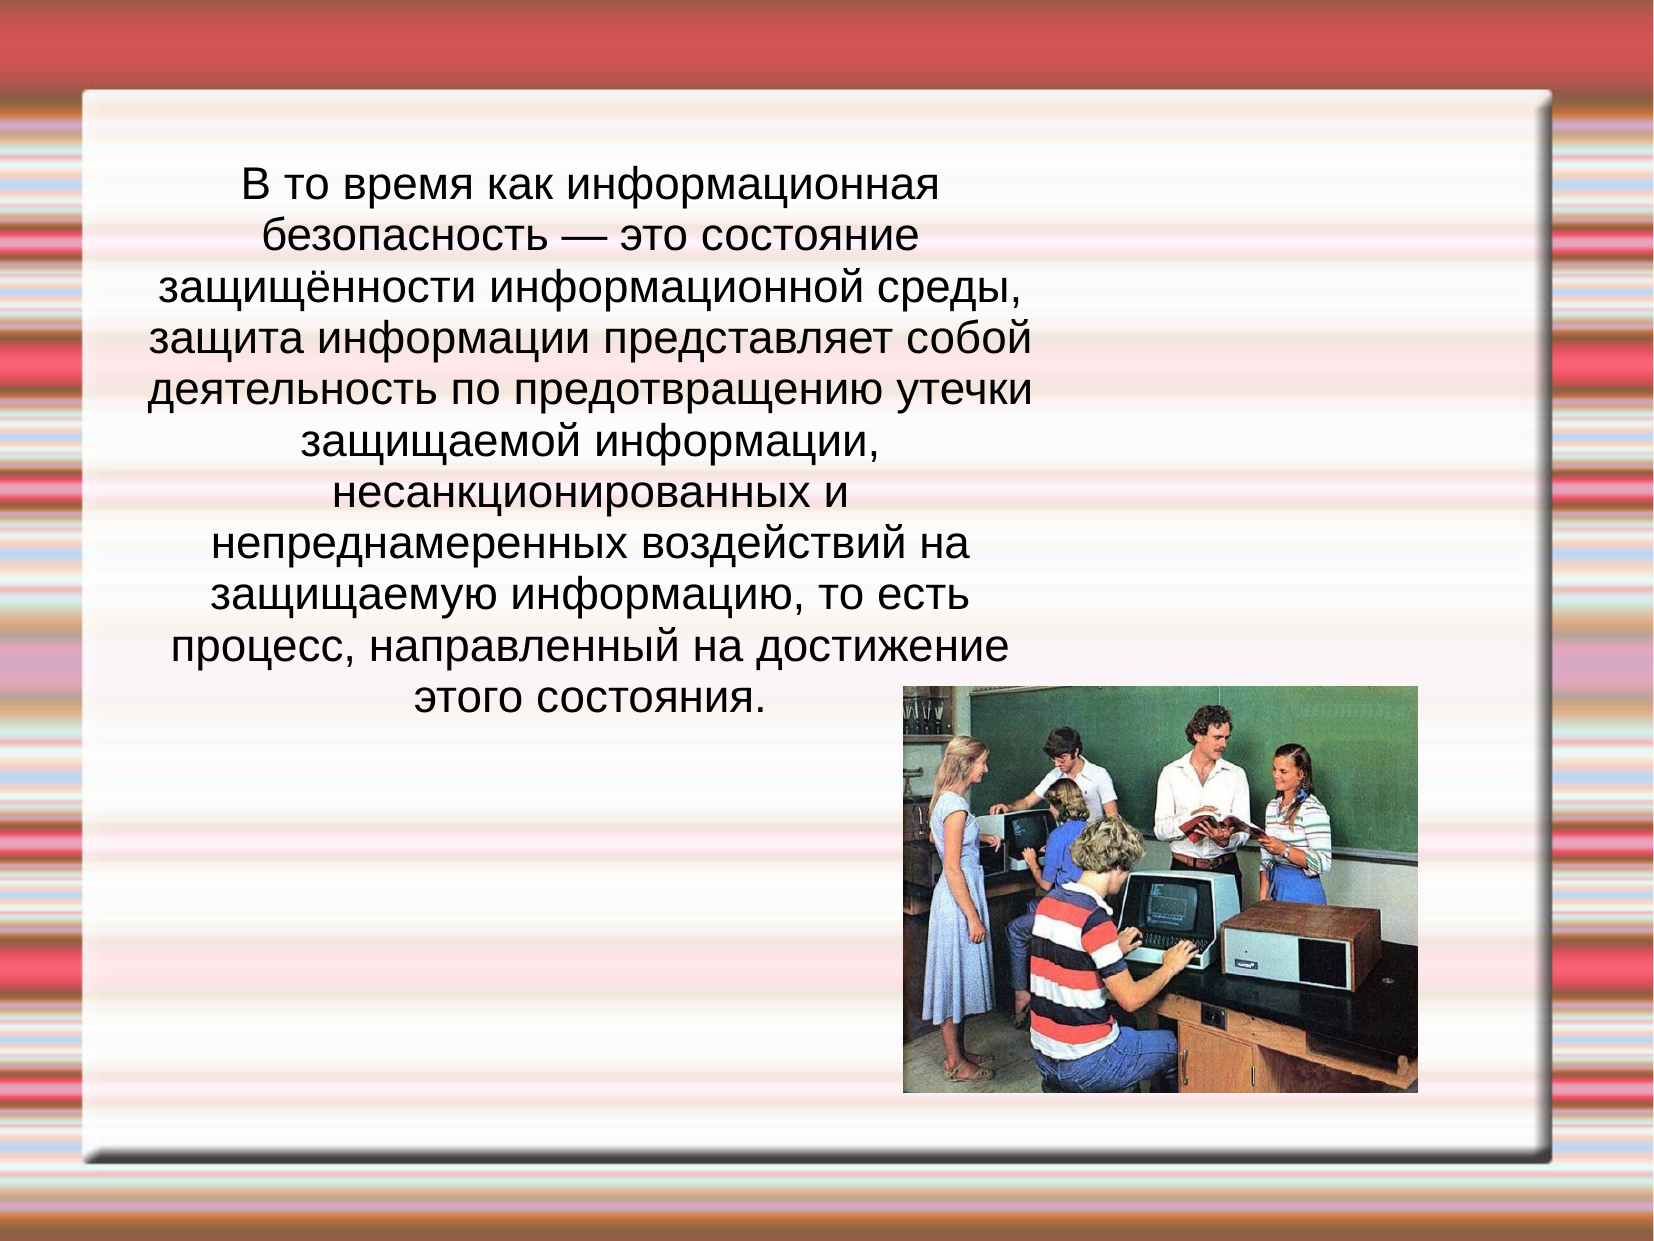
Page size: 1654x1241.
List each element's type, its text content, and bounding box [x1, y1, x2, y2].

text_box В то время как информационная безопасность — это состояние защищённости информационной среды, защита информации представляет собой деятельность по предотвращению утечки защищаемой информации, несанкционированных и непреднамеренных воздействий на защищаемую информацию, то есть процесс, направленный на достижение этого состояния. [118, 150, 1063, 727]
picture [0, 0, 1654, 1241]
